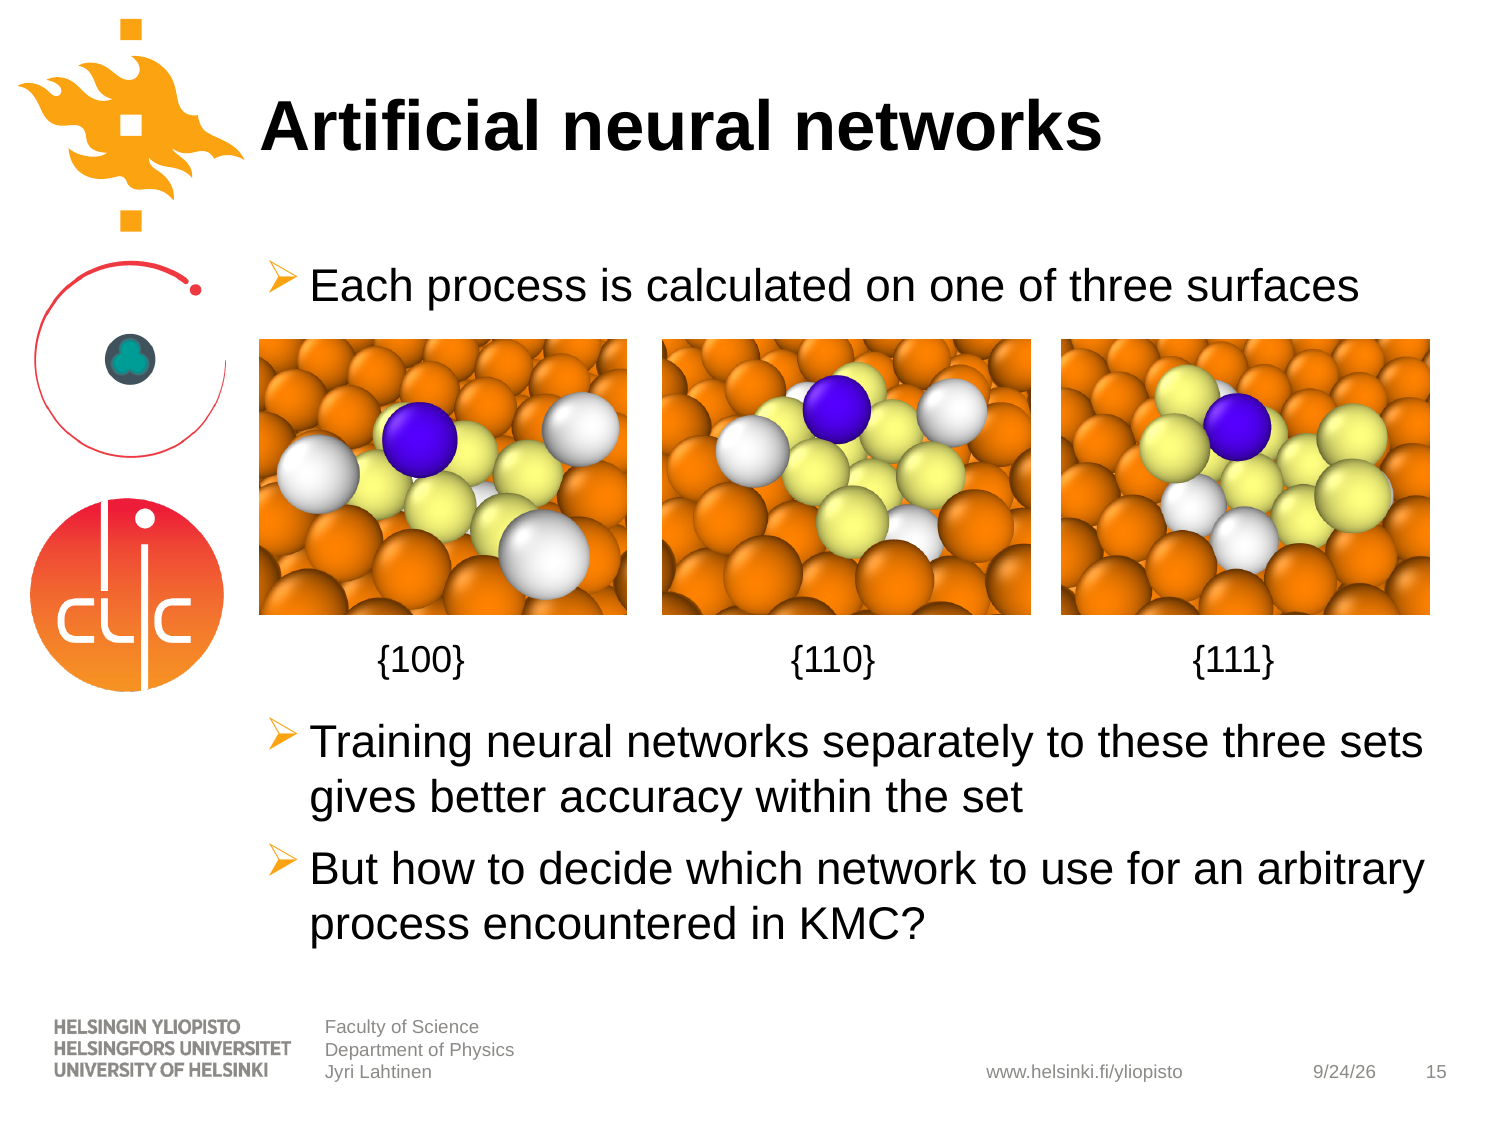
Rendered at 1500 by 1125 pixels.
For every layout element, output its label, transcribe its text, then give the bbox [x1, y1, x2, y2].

footer Faculty of Science Department of Physics Jyri Lahtinen [324, 1011, 750, 1083]
list Each process is calculated on one of three surfaces Training neural networks separately to these three sets gives better accuracy within the set But how to decide which network to use for an arbitrary process encountered in KMC? [265, 255, 1447, 988]
text_box {110} [776, 630, 894, 688]
picture [662, 339, 1031, 616]
picture [0, 255, 627, 740]
text_box {111} [1177, 630, 1295, 688]
slide_number <number> [1376, 1011, 1447, 1083]
picture [1061, 339, 1430, 616]
title Artificial neural networks [259, 30, 1447, 214]
picture [53, 1017, 292, 1079]
text_box {100} [362, 630, 480, 688]
slide_number 10/18/17 [1230, 1011, 1376, 1083]
